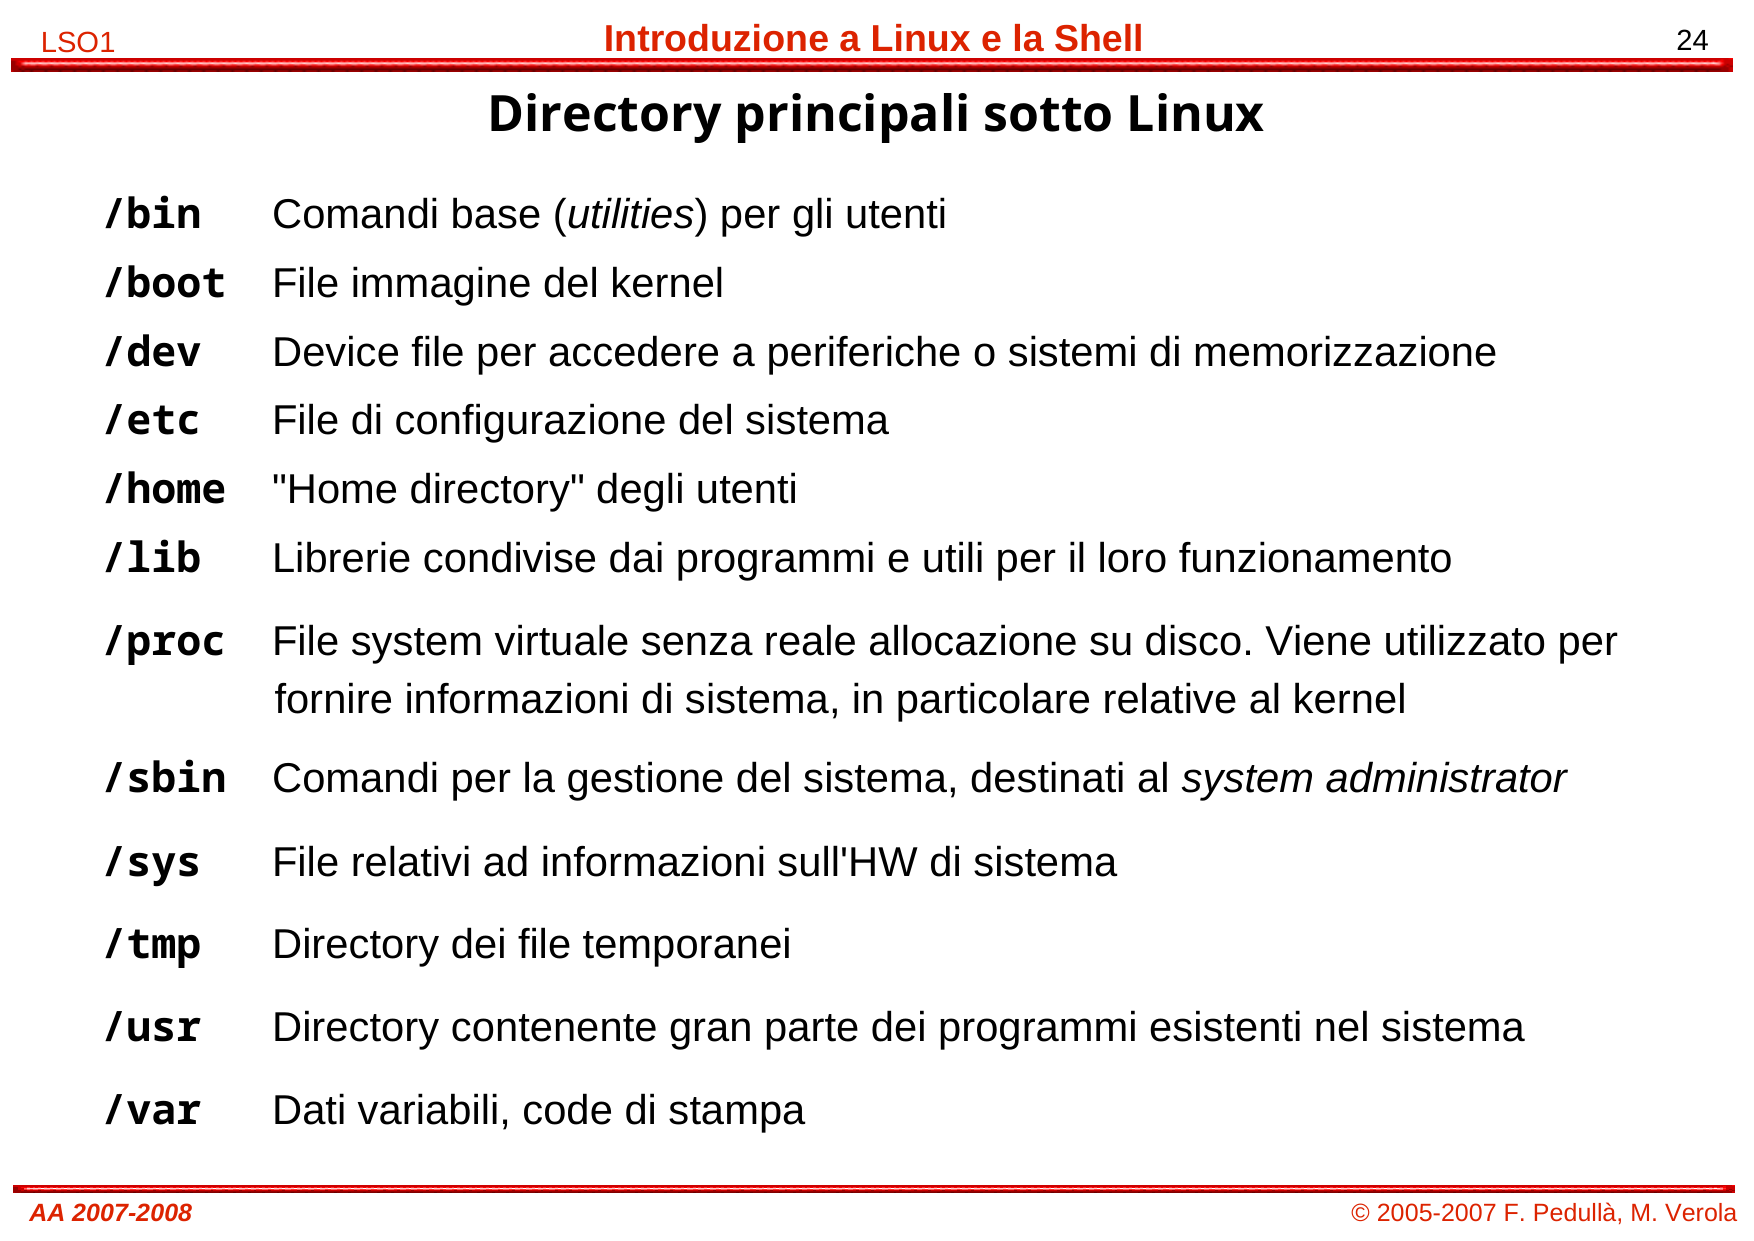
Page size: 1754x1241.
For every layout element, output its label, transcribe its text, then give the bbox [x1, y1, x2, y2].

list /bin Comandi base (utilities) per gli utenti /boot File immagine del kernel /dev Device file per accedere a periferiche o sistemi di memorizzazione /etc File di configurazione del sistema /home "Home directory" degli utenti /lib Librerie condivise dai programmi e utili per il loro funzionamento /proc File system virtuale senza reale allocazione su disco. Viene utilizzato per fornire informazioni di sistema, in particolare relative al kernel /sbin Comandi per la gestione del sistema, destinati al system administrator /sys File relativi ad informazioni sull'HW di sistema /tmp Directory dei file temporanei /usr Directory contenente gran parte dei programmi esistenti nel sistema /var Dati variabili, code di stampa [93, 183, 1649, 1133]
picture [13, 1185, 1735, 1193]
picture [11, 58, 1733, 72]
title Directory principali sotto Linux [40, 66, 1714, 162]
